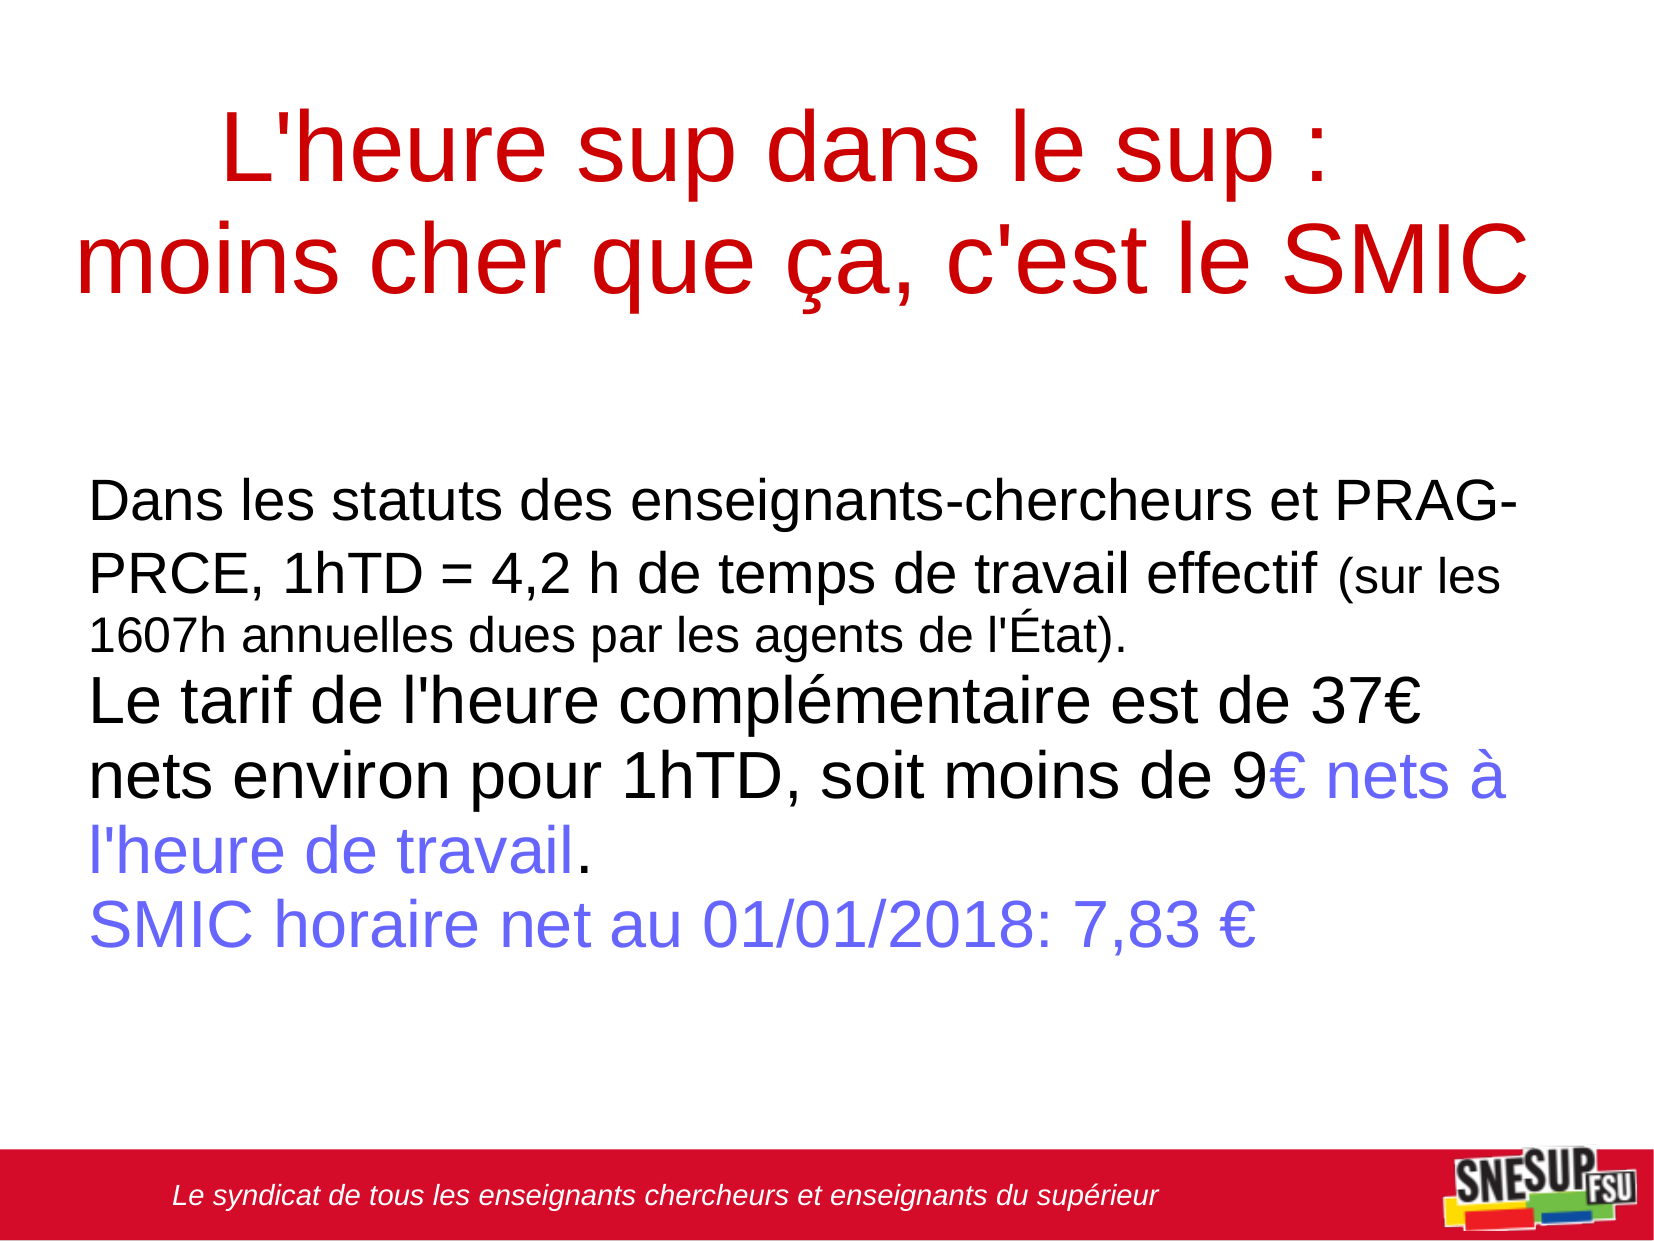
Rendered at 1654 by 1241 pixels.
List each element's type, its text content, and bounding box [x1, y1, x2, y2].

subtitle Dans les statuts des enseignants-chercheurs et PRAG-PRCE, 1hTD = 4,2 h de temps de travail effectif (sur les 1607h annuelles dues par les agents de l'État). Le tarif de l'heure complémentaire est de 37€ nets environ pour 1hTD, soit moins de 9€ nets à l'heure de travail. SMIC horaire net au 01/01/2018: 7,83 € [88, 355, 1530, 1150]
title L'heure sup dans le sup : moins cher que ça, c'est le SMIC [59, 91, 1548, 316]
